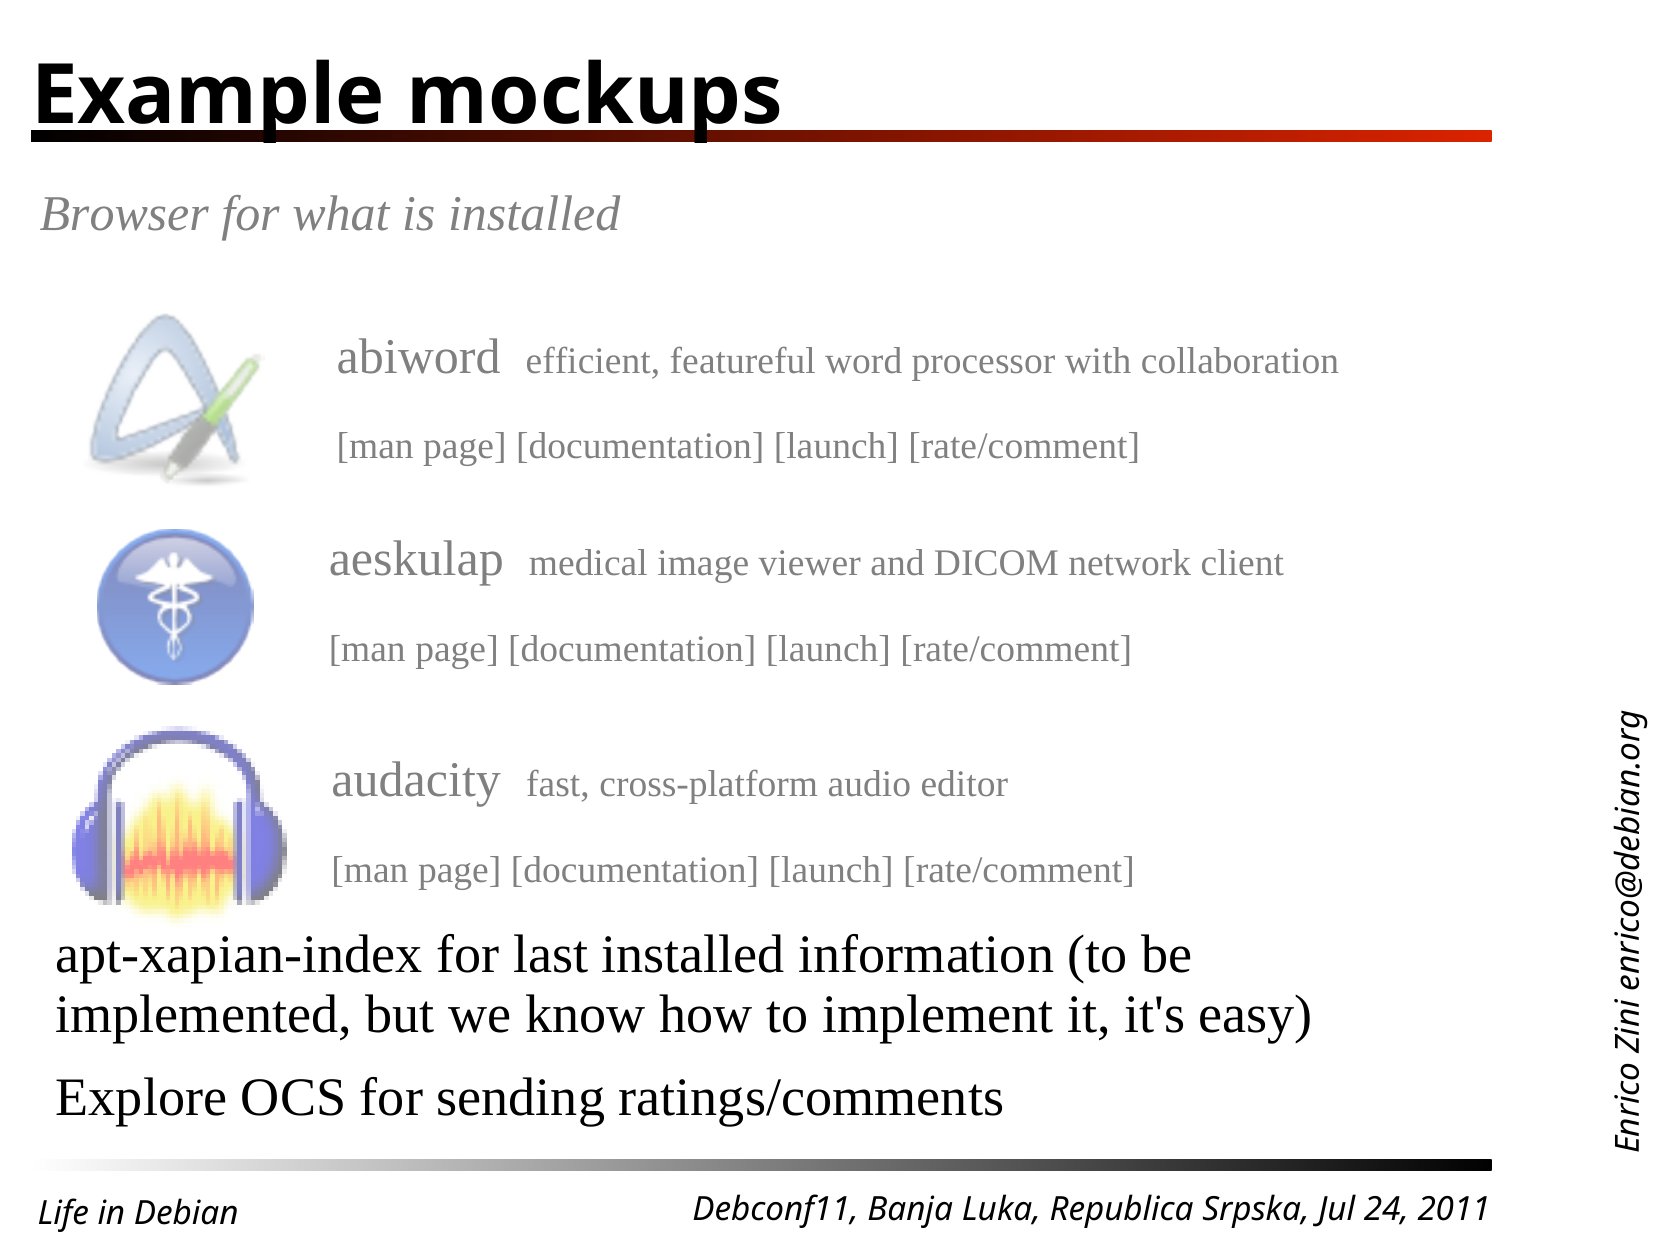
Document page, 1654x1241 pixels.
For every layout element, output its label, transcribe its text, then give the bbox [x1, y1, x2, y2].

text_box Example mockups [31, 34, 1438, 168]
text_box apt-xapian-index for last installed information (to be implemented, but we know how to implement it, it's easy) Explore OCS for sending ratings/comments [55, 924, 1420, 1128]
text_box [39, 151, 1550, 1110]
